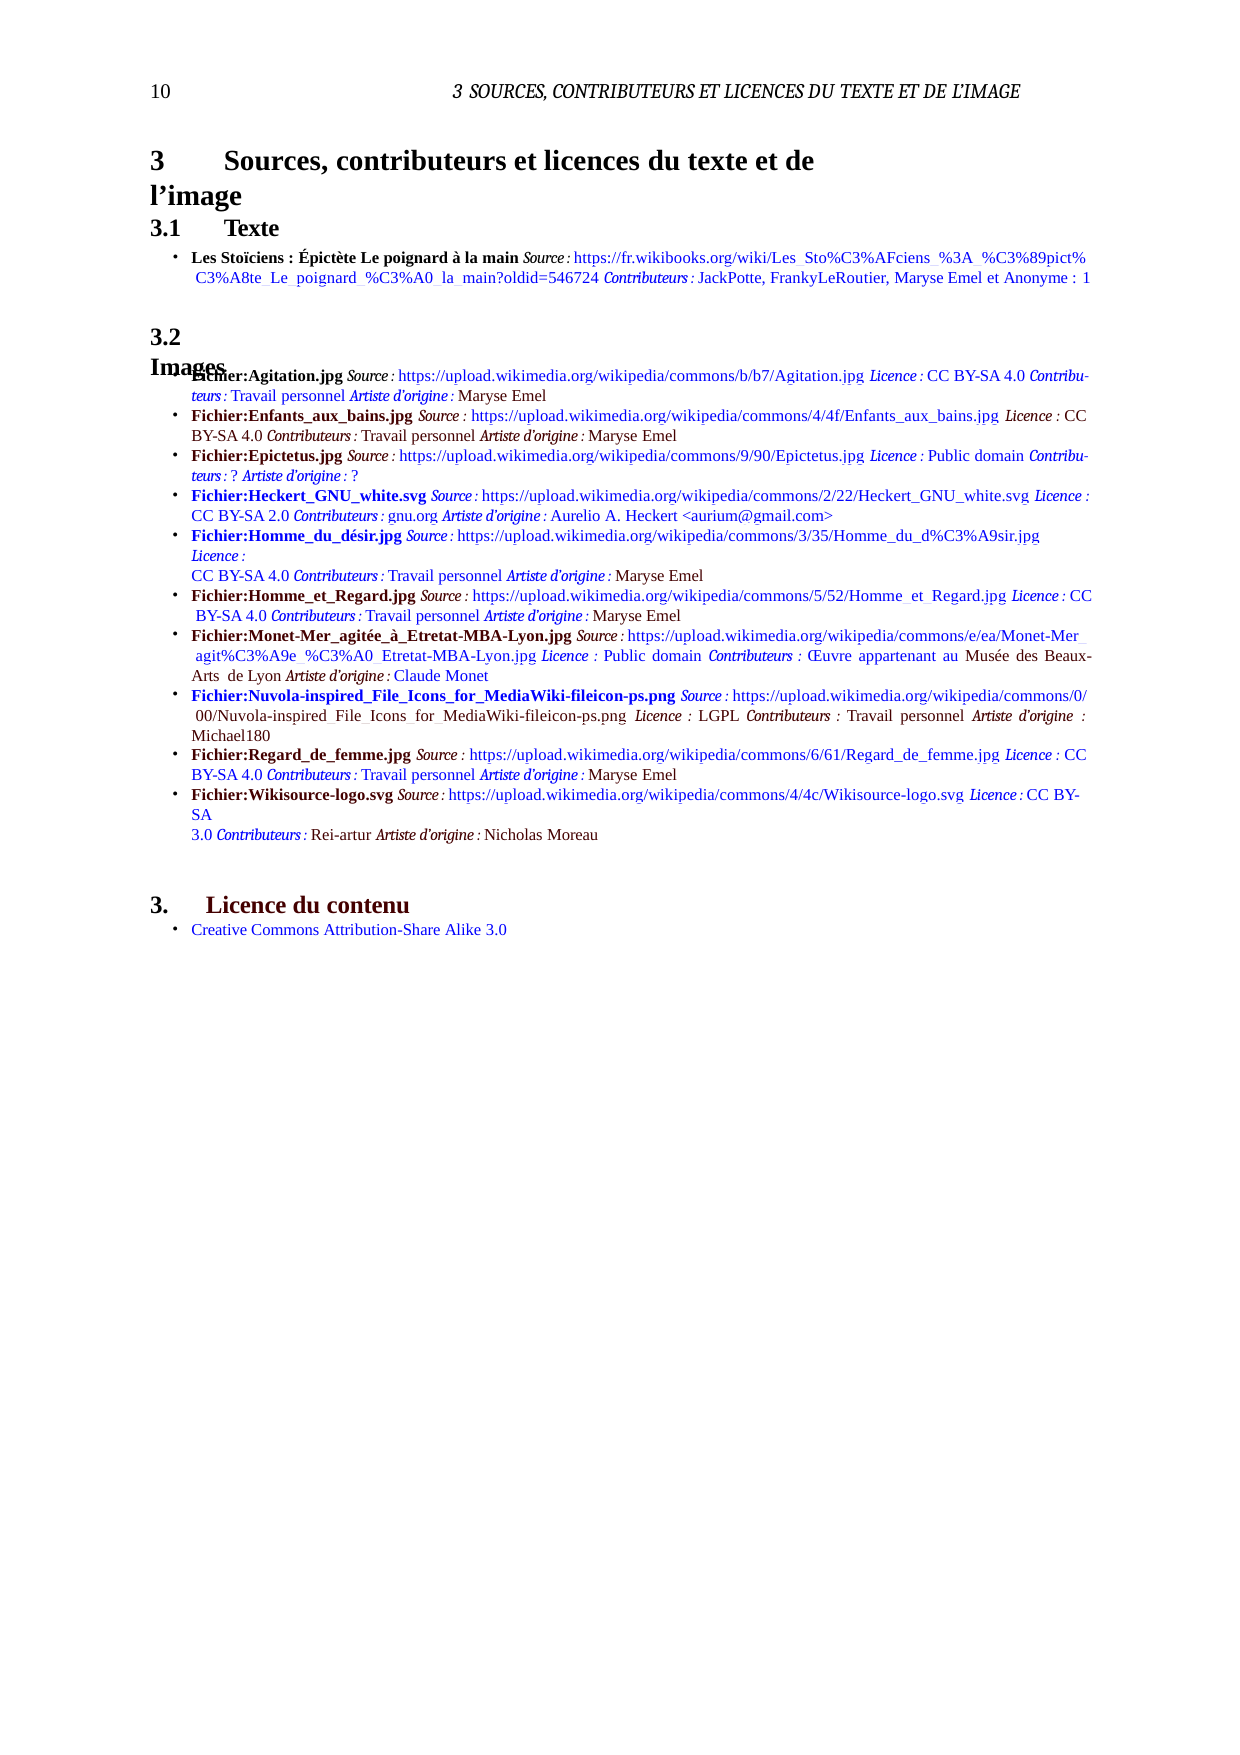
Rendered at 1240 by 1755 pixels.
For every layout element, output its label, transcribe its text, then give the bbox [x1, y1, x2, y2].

text_box 10 [147, 75, 173, 103]
text_box Les Stoïciens : Épictète Le poignard à la main Source : https://fr.wikibooks.org/wiki/Les_Sto%C3%AFciens_%3A_%C3%89pict% C3%A8te_Le_poignard_%C3%A0_la_main?oldid=546724 Contributeurs : JackPotte, FrankyLeRoutier, Maryse Emel et Anonyme : 1 [170, 243, 1093, 287]
text_box Fichier:Agitation.jpg Source : https://upload.wikimedia.org/wikipedia/commons/b/b7/Agitation.jpg Licence : CC BY-SA 4.0 Contribu- teurs : Travail personnel Artiste d’origine : Maryse Emel Fichier:Enfants_aux_bains.jpg Source : https://upload.wikimedia.org/wikipedia/commons/4/4f/Enfants_aux_bains.jpg Licence : CC BY-SA 4.0 Contributeurs : Travail personnel Artiste d’origine : Maryse Emel Fichier:Epictetus.jpg Source : https://upload.wikimedia.org/wikipedia/commons/9/90/Epictetus.jpg Licence : Public domain Contribu- teurs : ? Artiste d’origine : ? Fichier:Heckert_GNU_white.svg Source : https://upload.wikimedia.org/wikipedia/commons/2/22/Heckert_GNU_white.svg Licence : CC BY-SA 2.0 Contributeurs : gnu.org Artiste d’origine : Aurelio A. Heckert <aurium@gmail.com> Fichier:Homme_du_désir.jpg Source : https://upload.wikimedia.org/wikipedia/commons/3/35/Homme_du_d%C3%A9sir.jpg Licence : CC BY-SA 4.0 Contributeurs : Travail personnel Artiste d’origine : Maryse Emel Fichier:Homme_et_Regard.jpg Source : https://upload.wikimedia.org/wikipedia/commons/5/52/Homme_et_Regard.jpg Licence : CC BY-SA 4.0 Contributeurs : Travail personnel Artiste d’origine : Maryse Emel Fichier:Monet-Mer_agitée_à_Etretat-MBA-Lyon.jpg Source : https://upload.wikimedia.org/wikipedia/commons/e/ea/Monet-Mer_ agit%C3%A9e_%C3%A0_Etretat-MBA-Lyon.jpg Licence : Public domain Contributeurs : Œuvre appartenant au Musée des Beaux-Arts de Lyon Artiste d’origine : Claude Monet Fichier:Nuvola-inspired_File_Icons_for_MediaWiki-fileicon-ps.png Source : https://upload.wikimedia.org/wikipedia/commons/0/ 00/Nuvola-inspired_File_Icons_for_MediaWiki-fileicon-ps.png Licence : LGPL Contributeurs : Travail personnel Artiste d’origine : Michael180 Fichier:Regard_de_femme.jpg Source : https://upload.wikimedia.org/wikipedia/commons/6/61/Regard_de_femme.jpg Licence : CC BY-SA 4.0 Contributeurs : Travail personnel Artiste d’origine : Maryse Emel Fichier:Wikisource-logo.svg Source : https://upload.wikimedia.org/wikipedia/commons/4/4c/Wikisource-logo.svg Licence : CC BY-SA 3.0 Contributeurs : Rei-artur Artiste d’origine : Nicholas Moreau Licence du contenu Creative Commons Attribution-Share Alike 3.0 [147, 362, 1093, 1017]
text_box 3 Sources, contributeurs et licences du texte et de l’image 3.1 Texte [147, 138, 893, 233]
text_box 3.2 Images [147, 318, 284, 351]
text_box 3 SOURCES, CONTRIBUTEURS ET LICENCES DU TEXTE ET DE L’IMAGE [450, 75, 1093, 103]
